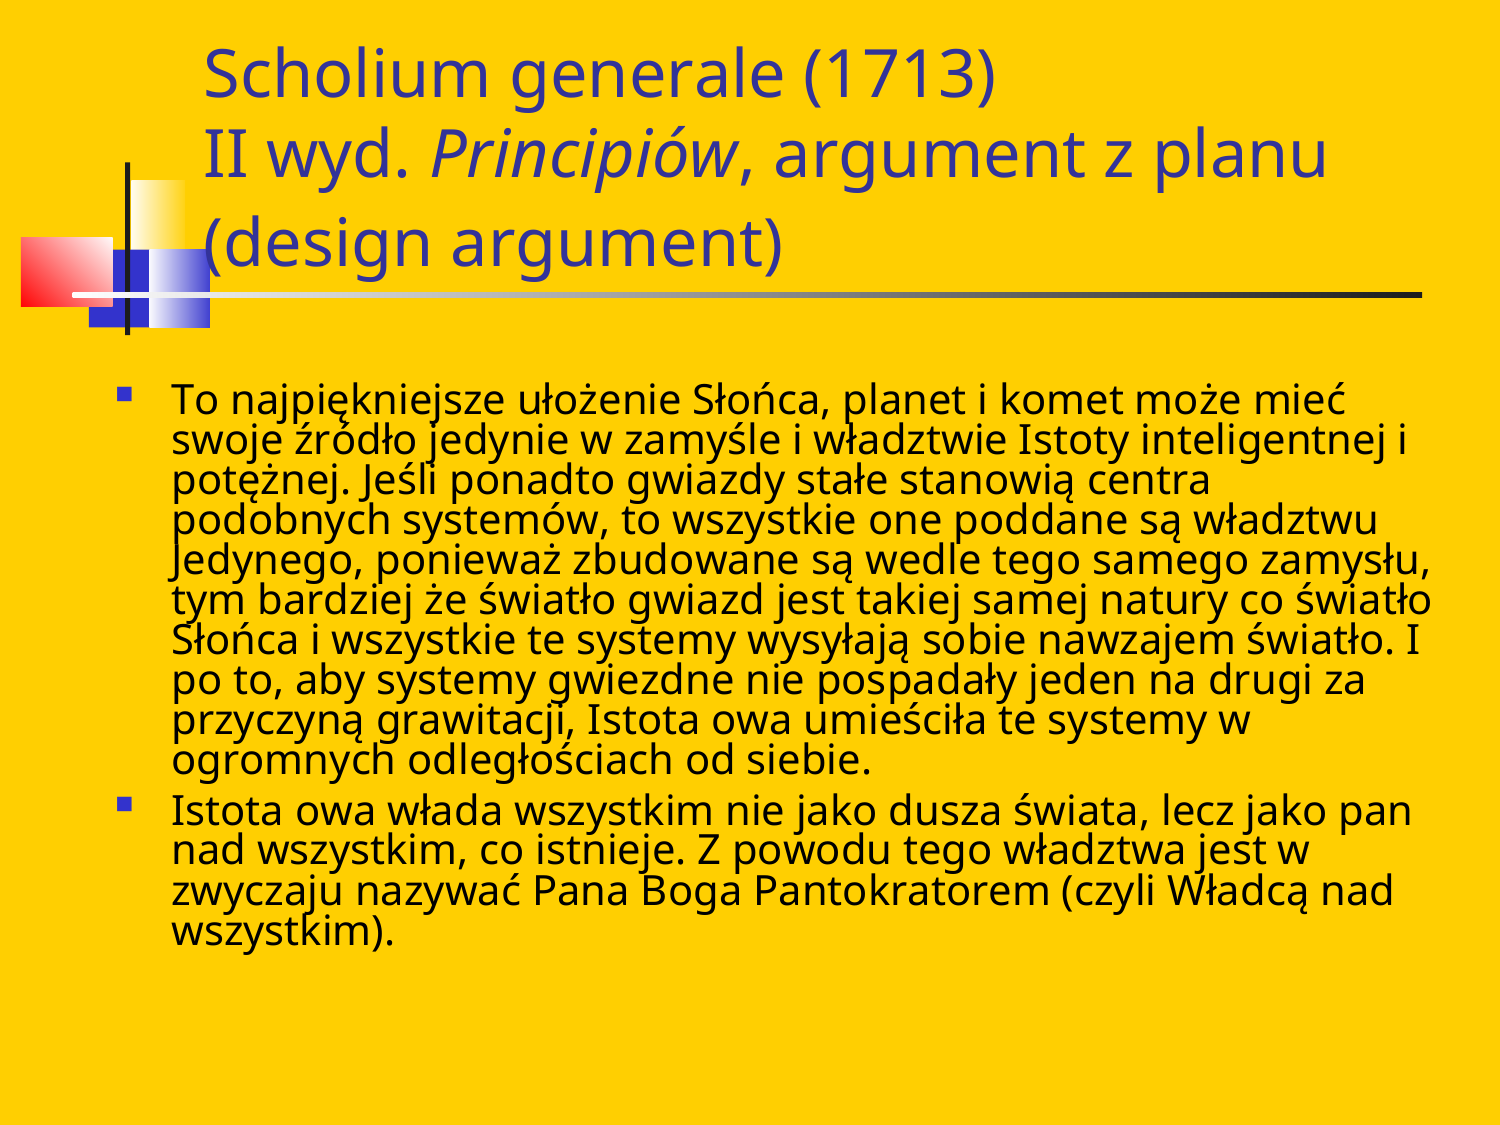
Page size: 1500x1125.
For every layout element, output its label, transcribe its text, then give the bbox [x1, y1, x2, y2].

title Scholium generale (1713) II wyd. Principiów, argument z planu (design argument) [188, 23, 1468, 289]
list To najpiękniejsze ułożenie Słońca, planet i komet może mieć swoje źródło jedynie w zamyśle i władztwie Istoty inteligentnej i potężnej. Jeśli ponadto gwiazdy stałe stanowią centra podobnych systemów, to wszystkie one poddane są władztwu Jedynego, ponieważ zbudowane są wedle tego samego zamysłu, tym bardziej że światło gwiazd jest takiej samej natury co światło Słońca i wszystkie te systemy wysyłają sobie nawzajem światło. I po to, aby systemy gwiezdne nie pospadały jeden na drugi za przyczyną grawitacji, Istota owa umieściła te systemy w ogromnych odległościach od siebie. Istota owa włada wszystkim nie jako dusza świata, lecz jako pan nad wszystkim, co istnieje. Z powodu tego władztwa jest w zwyczaju nazywać Pana Boga Pantokratorem (czyli Władcą nad wszystkim). [100, 314, 1451, 1059]
